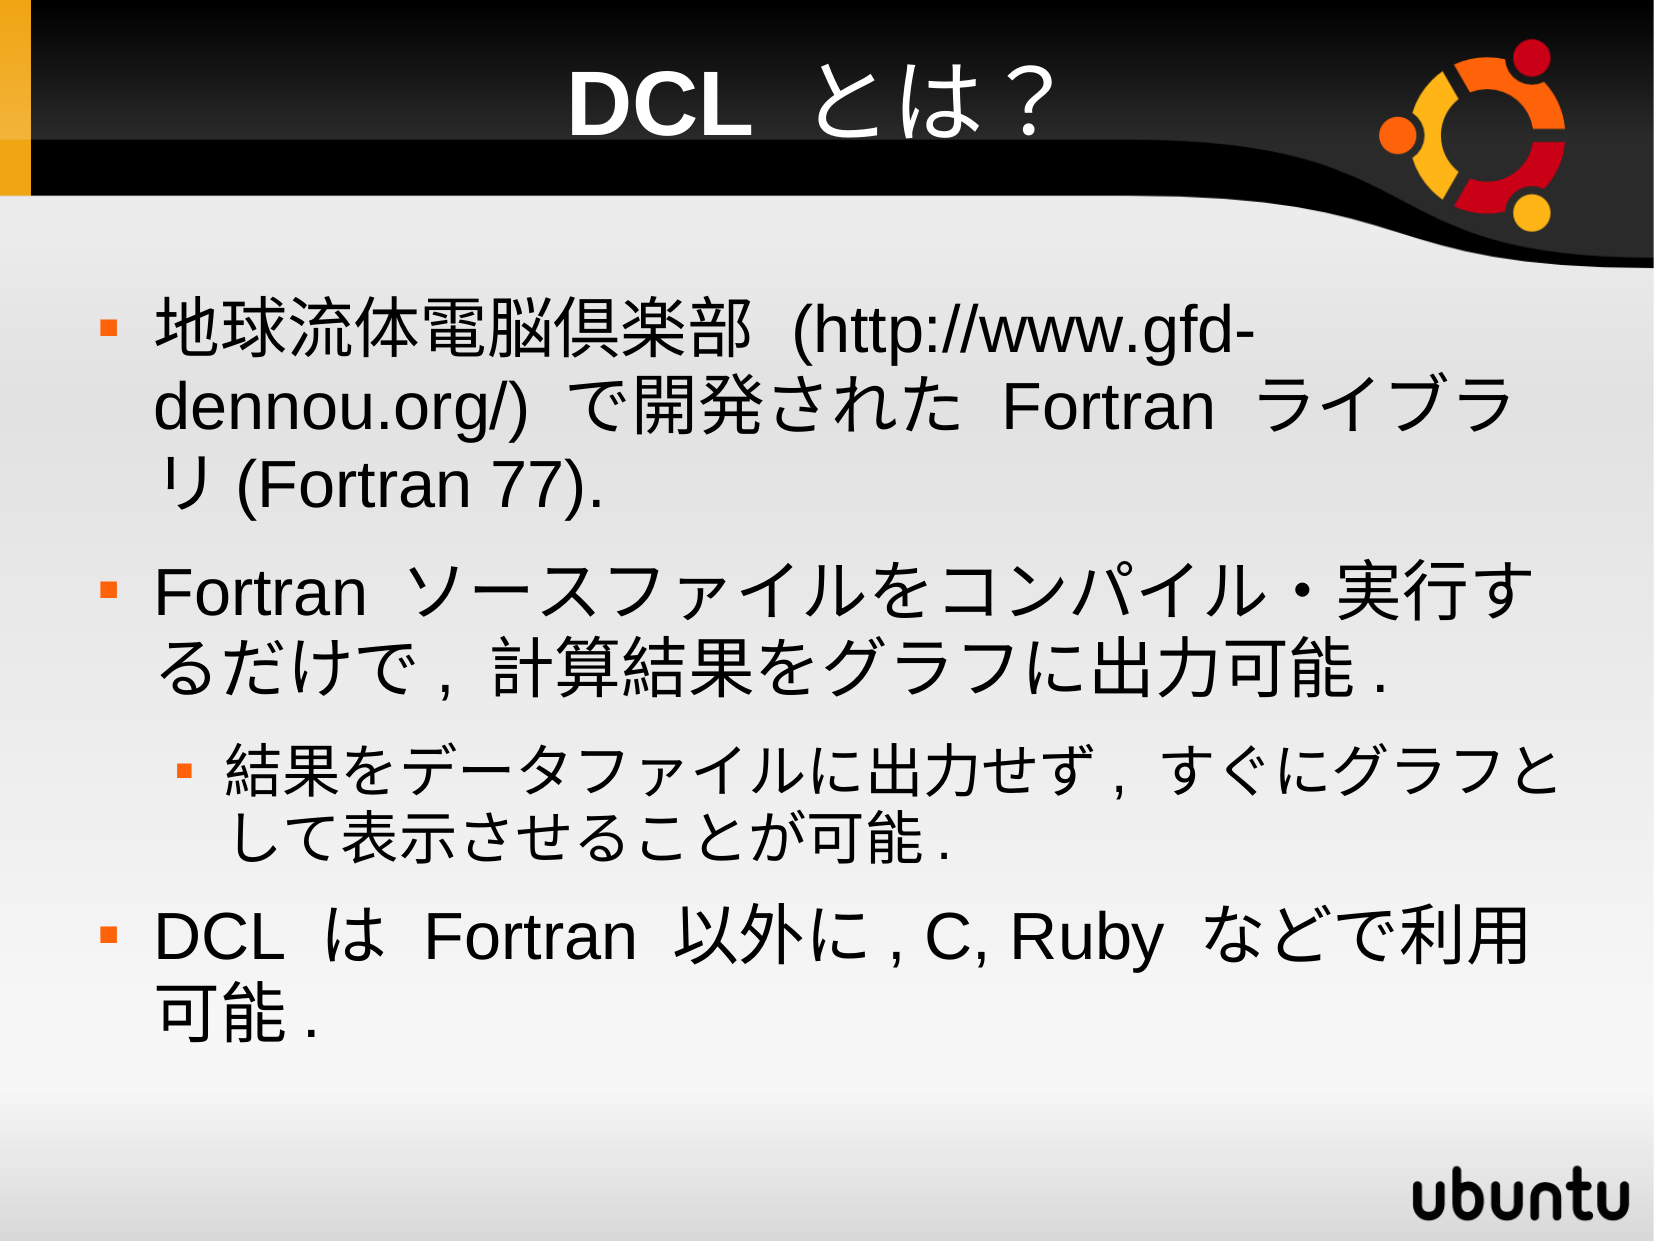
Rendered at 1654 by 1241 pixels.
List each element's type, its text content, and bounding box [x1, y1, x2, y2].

picture [0, 0, 1654, 1241]
title DCL とは？ [76, 0, 1565, 208]
list 地球流体電脳倶楽部 (http://www.gfd-dennou.org/) で開発された Fortran ライブラリ(Fortran 77). Fortran ソースファイルをコンパイル・実行するだけで, 計算結果をグラフに出力可能. 結果をデータファイルに出力せず, すぐにグラフとして表示させることが可能. DCL は Fortran 以外に, C, Ruby などで利用可能. [82, 290, 1571, 1117]
